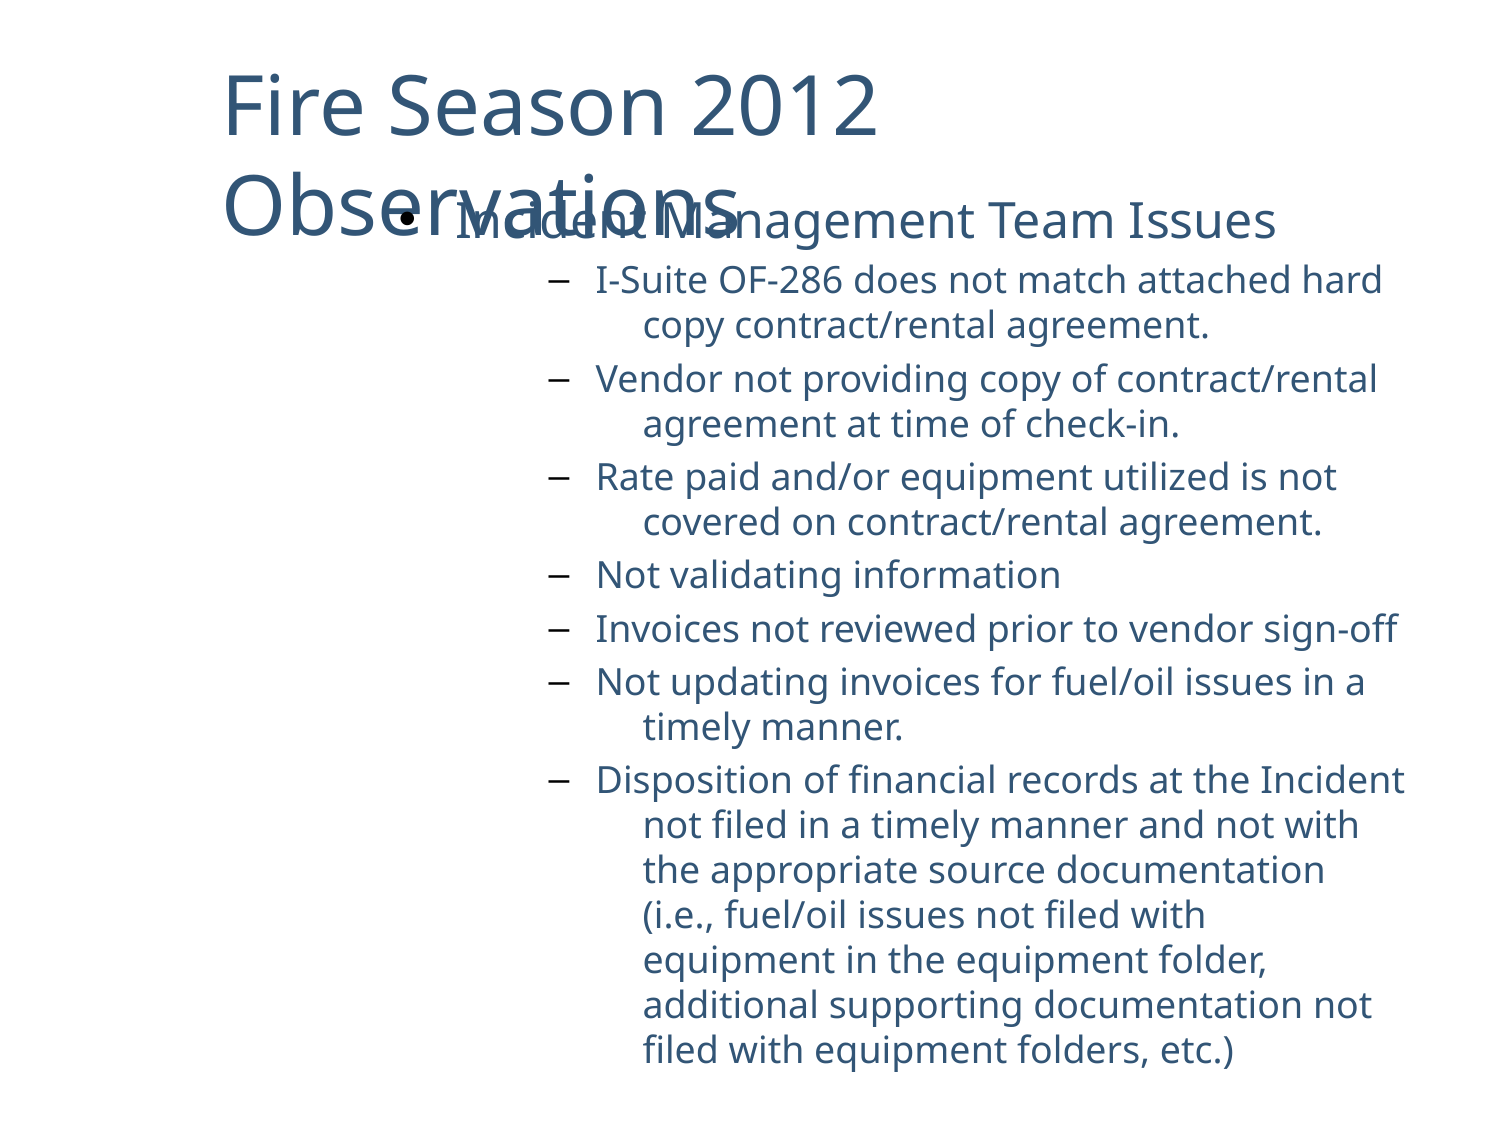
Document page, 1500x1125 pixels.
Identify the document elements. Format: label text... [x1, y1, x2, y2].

title Fire Season 2012 Observations [206, 45, 1426, 209]
list Incident Management Team Issues I-Suite OF-286 does not match attached hard copy contract/rental agreement. Vendor not providing copy of contract/rental agreement at time of check-in. Rate paid and/or equipment utilized is not covered on contract/rental agreement. Not validating information Invoices not reviewed prior to vendor sign-off Not updating invoices for fuel/oil issues in a timely manner. Disposition of financial records at the Incident not filed in a timely manner and not with the appropriate source documentation (i.e., fuel/oil issues not filed with equipment in the equipment folder, additional supporting documentation not filed with equipment folders, etc.) [383, 180, 1423, 1125]
